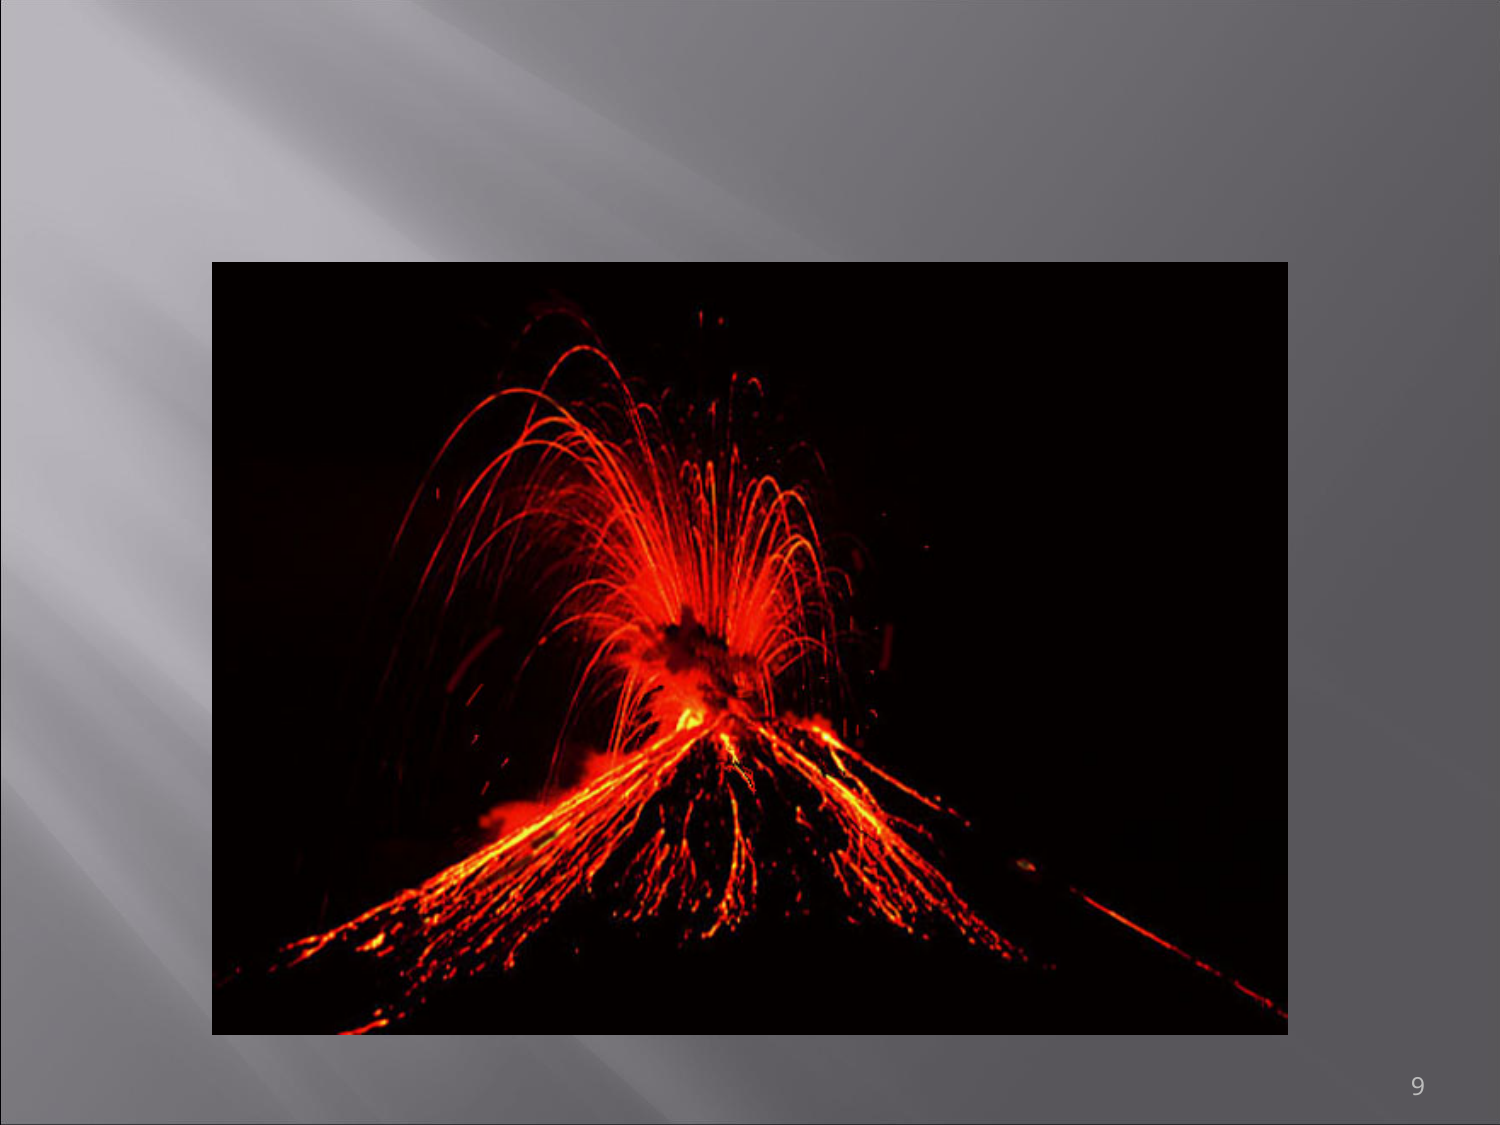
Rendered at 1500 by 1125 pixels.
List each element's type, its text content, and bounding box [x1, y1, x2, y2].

picture [0, 0, 1500, 1125]
slide_number <number> [1299, 1052, 1425, 1113]
